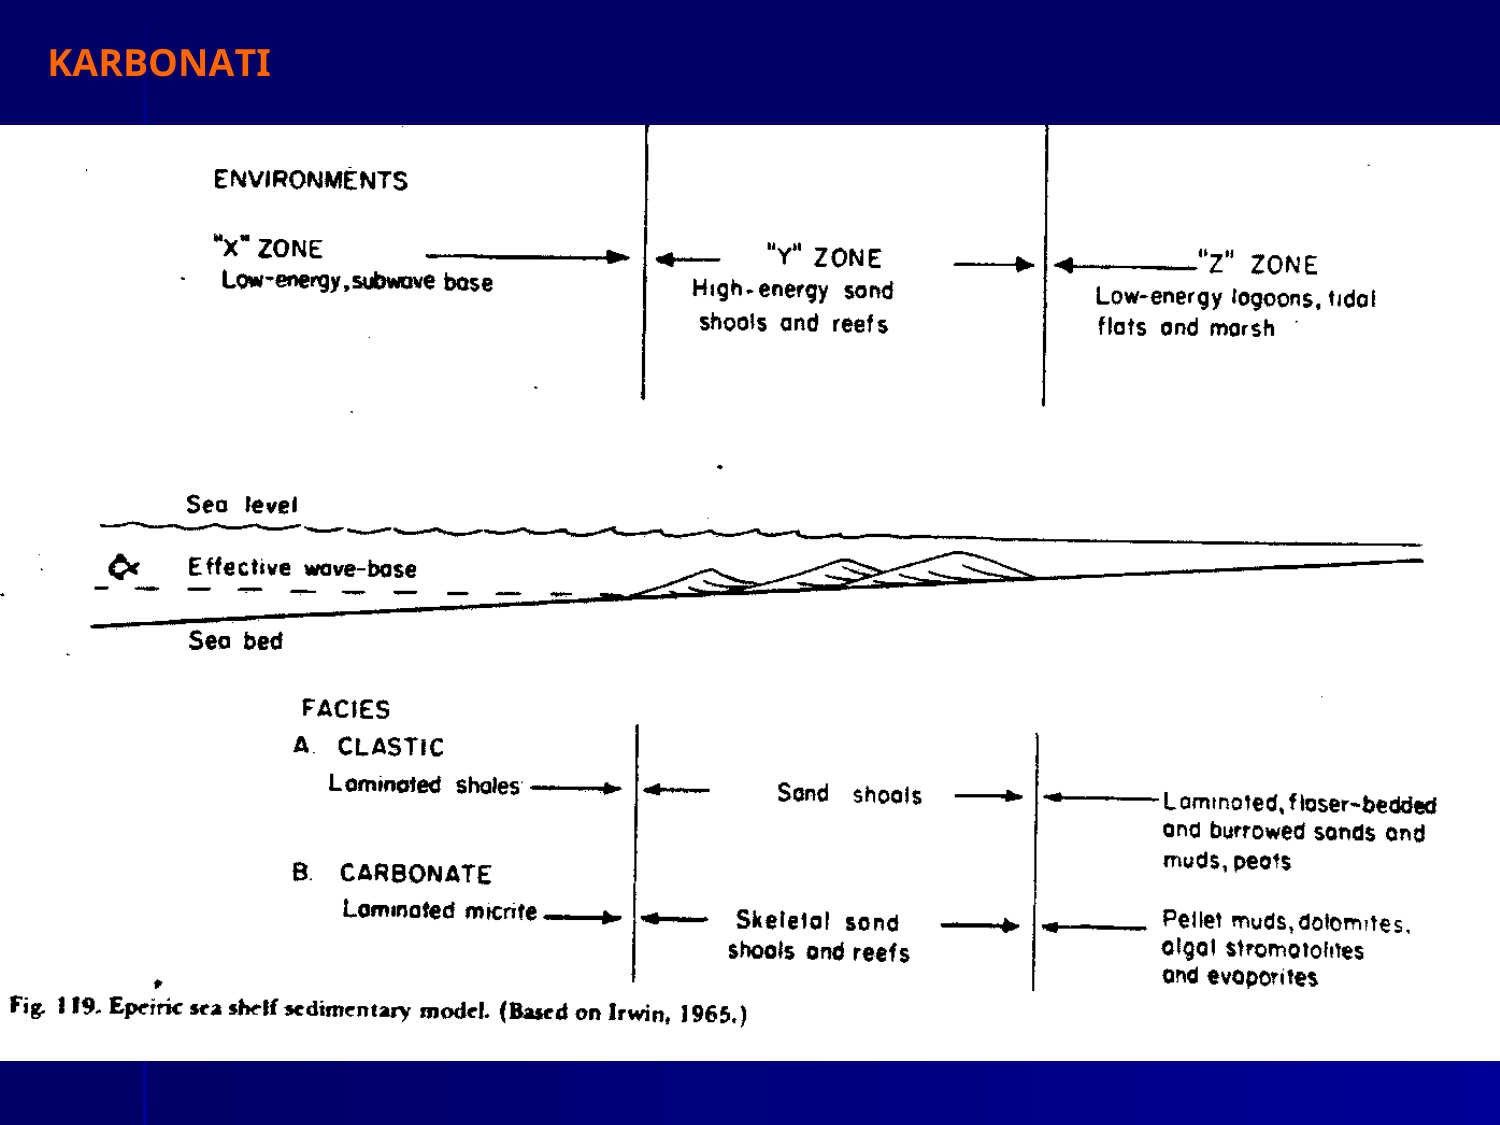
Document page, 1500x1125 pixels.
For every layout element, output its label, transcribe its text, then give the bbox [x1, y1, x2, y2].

text_box KARBONATI [32, 30, 286, 92]
picture [0, 125, 1500, 1061]
